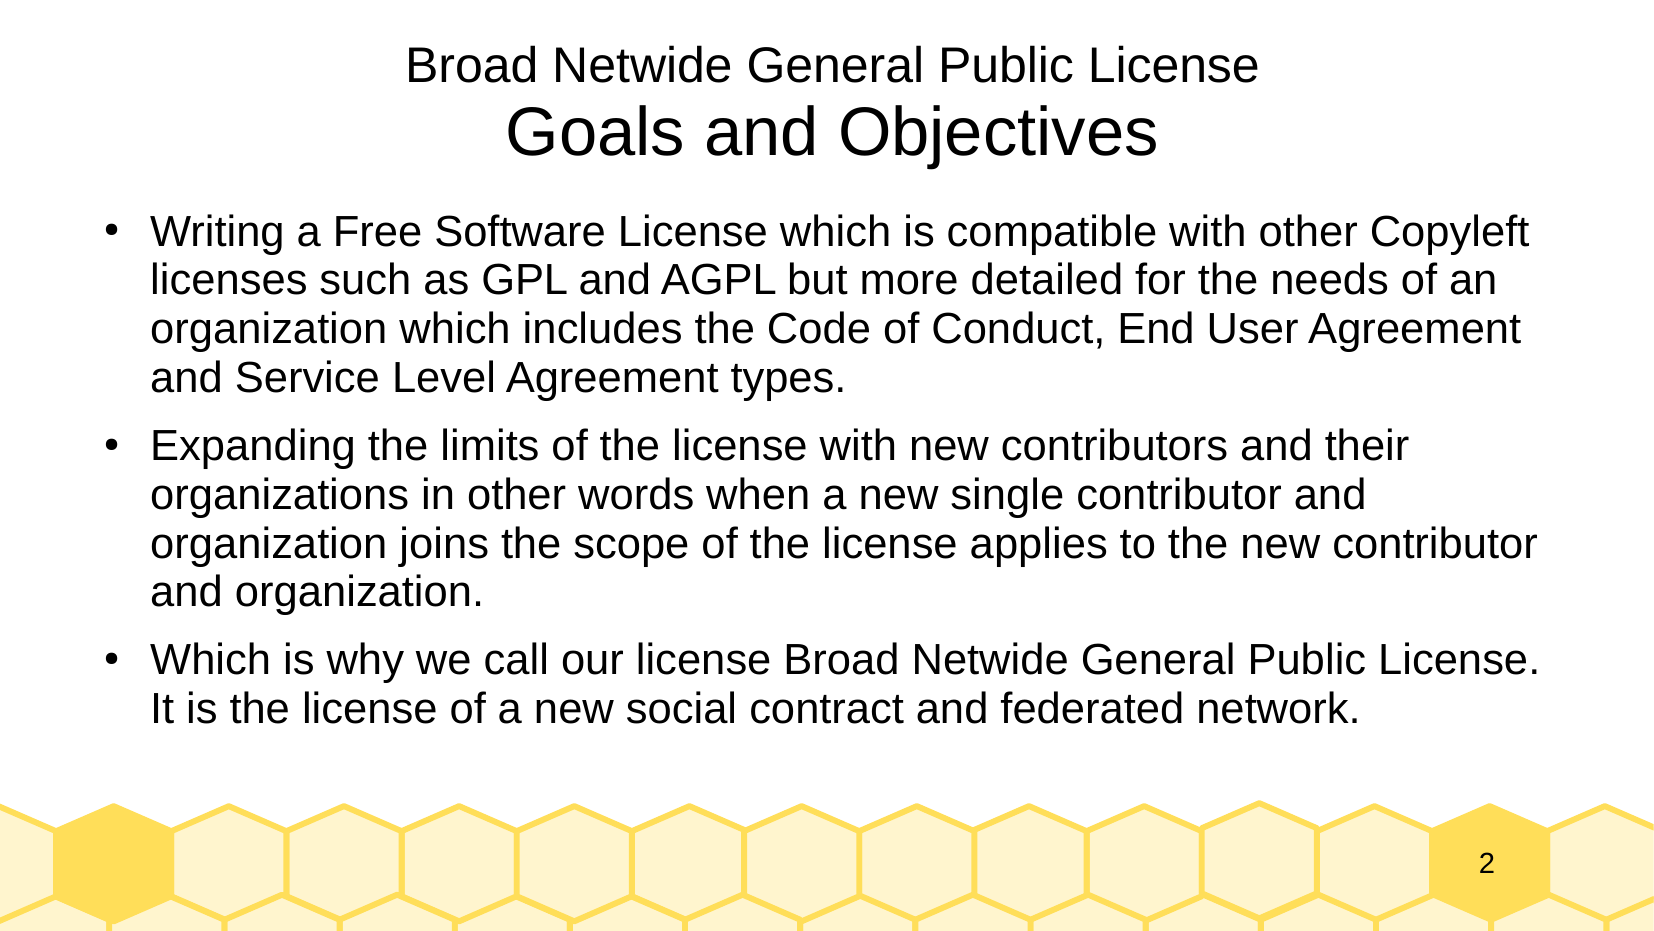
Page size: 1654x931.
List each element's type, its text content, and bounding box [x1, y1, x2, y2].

list Writing a Free Software License which is compatible with other Copyleft licenses such as GPL and AGPL but more detailed for the needs of an organization which includes the Code of Conduct, End User Agreement and Service Level Agreement types. Expanding the limits of the license with new contributors and their organizations in other words when a new single contributor and organization joins the scope of the license applies to the new contributor and organization. Which is why we call our license Broad Netwide General Public License. It is the license of a new social contract and federated network. [88, 206, 1565, 739]
title Broad Netwide General Public License Goals and Objectives [94, 29, 1571, 178]
